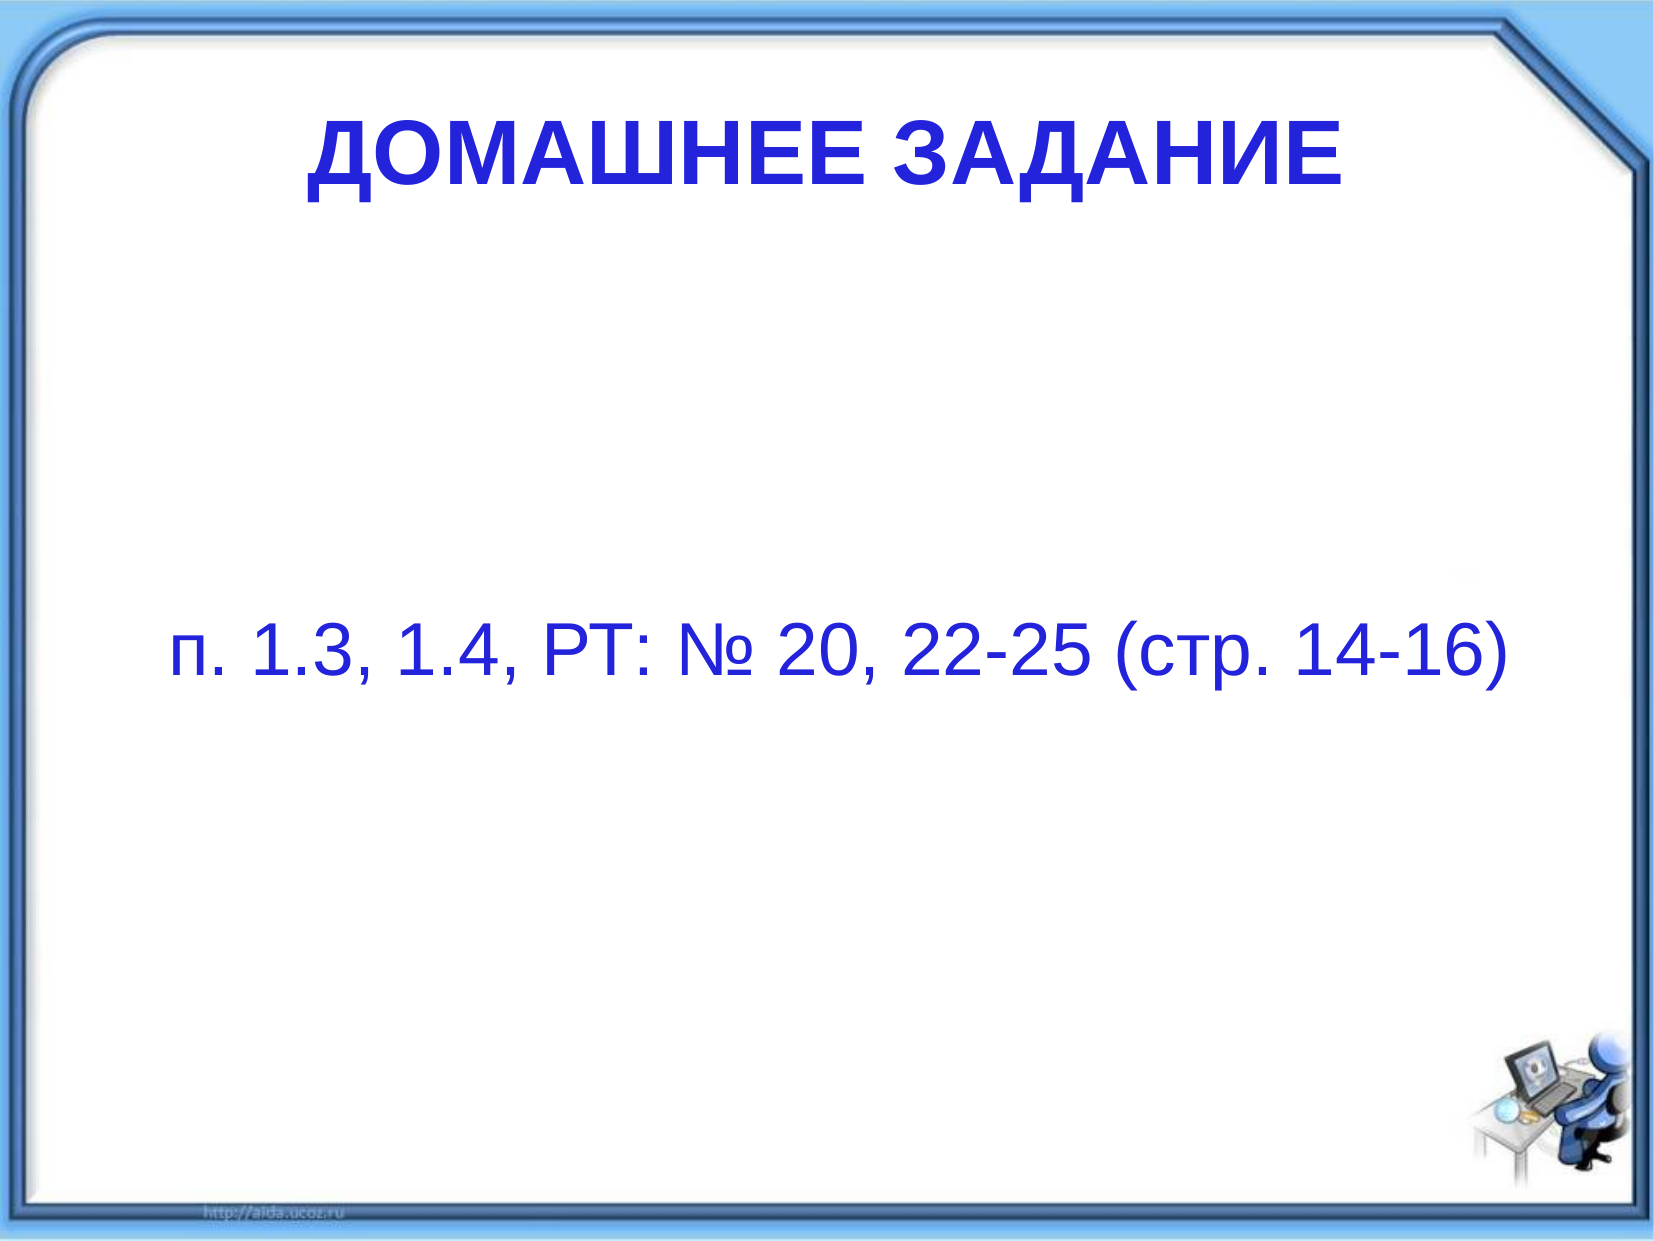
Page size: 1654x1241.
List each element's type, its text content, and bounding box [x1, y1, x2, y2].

picture [0, 0, 1654, 1241]
title ДОМАШНЕЕ ЗАДАНИЕ [82, 49, 1571, 257]
subtitle п. 1.3, 1.4, РТ: № 20, 22-25 (стр. 14-16) [82, 290, 1571, 1010]
